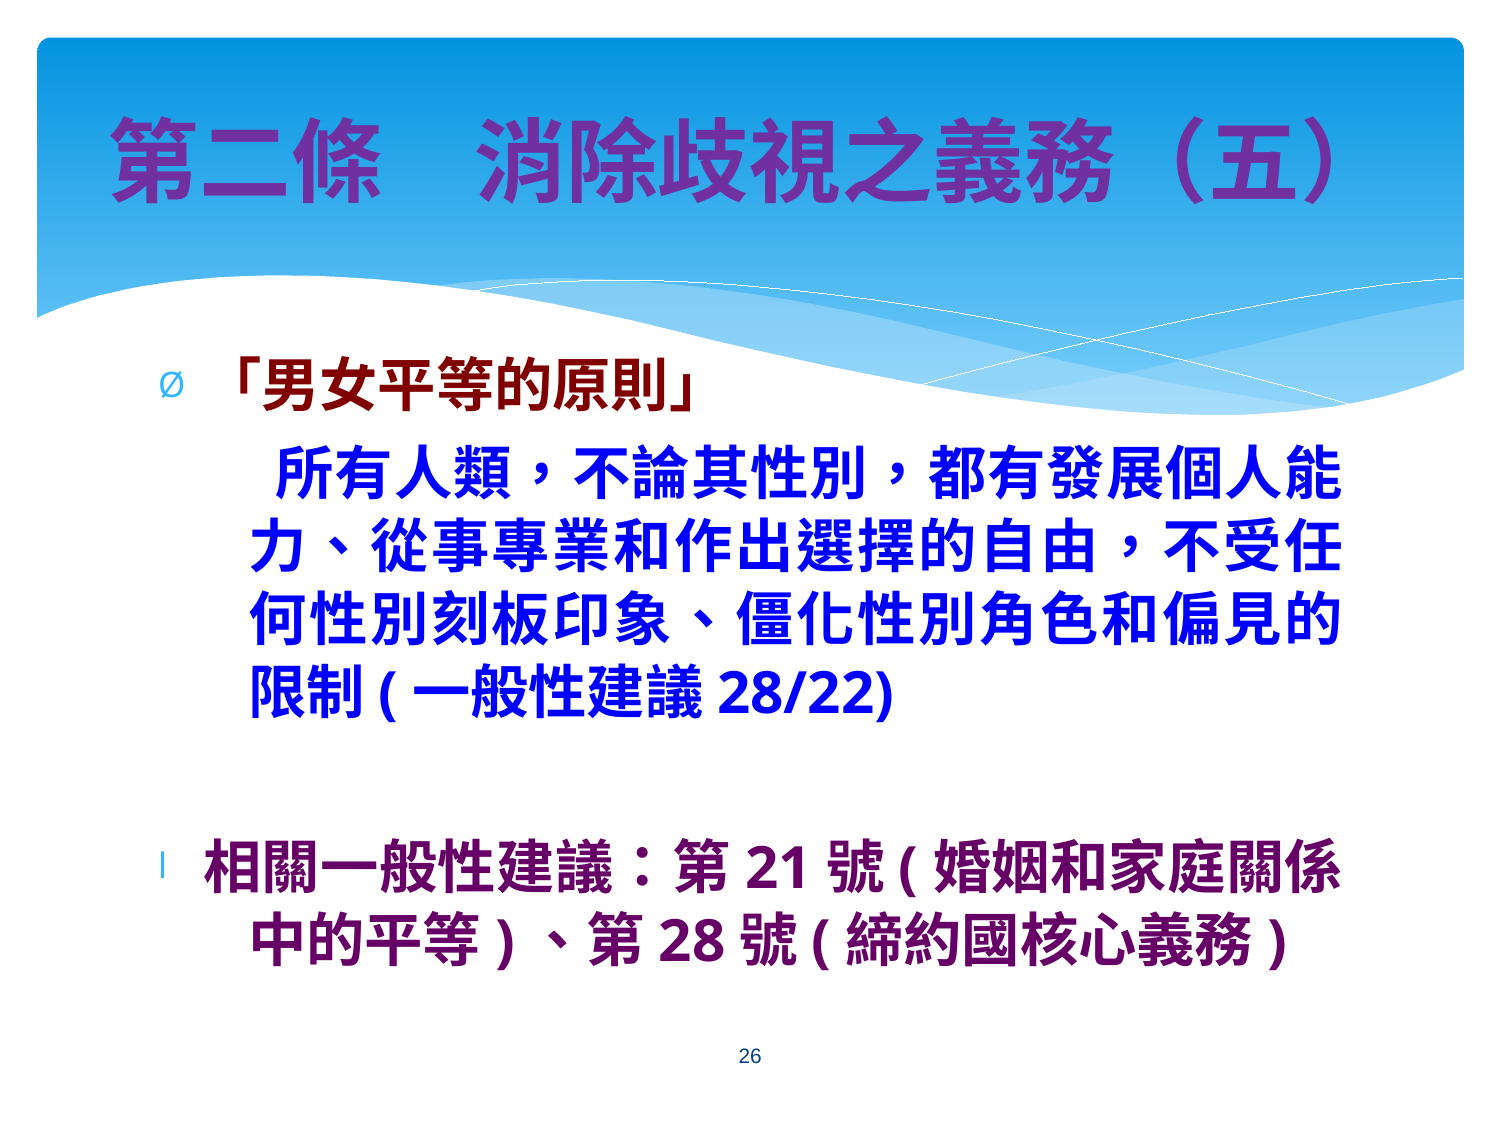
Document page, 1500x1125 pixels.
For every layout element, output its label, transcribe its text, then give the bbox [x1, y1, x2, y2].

list 「男女平等的原則」 所有人類，不論其性別，都有發展個人能力、從事專業和作出選擇的自由，不受任何性別刻板印象、僵化性別角色和偏見的限制(一般性建議28/22) 相關一般性建議：第21號(婚姻和家庭關係中的平等)、第28號(締約國核心義務) [143, 338, 1359, 1036]
title 第二條 消除歧視之義務（五） [75, 55, 1426, 262]
text_box 26 [654, 1025, 846, 1086]
